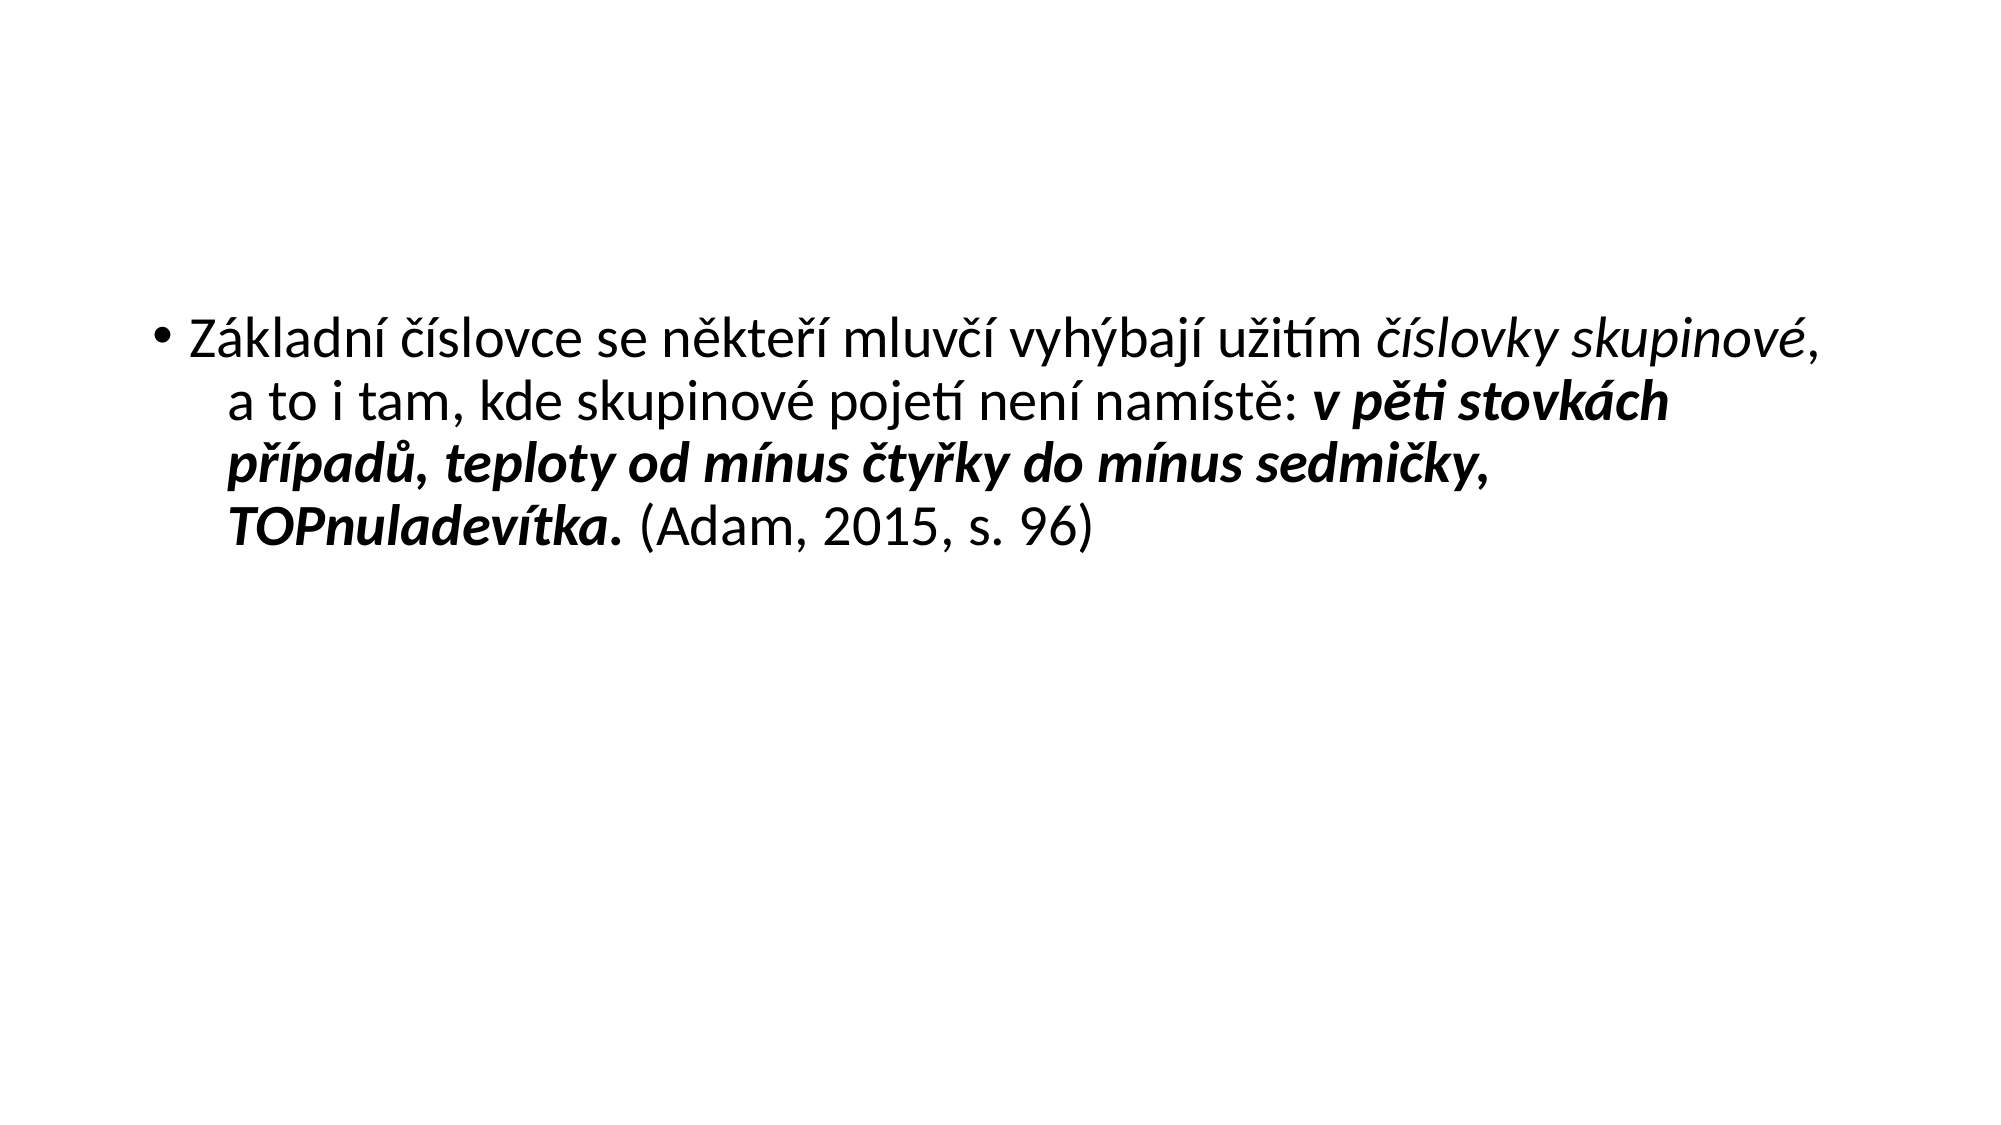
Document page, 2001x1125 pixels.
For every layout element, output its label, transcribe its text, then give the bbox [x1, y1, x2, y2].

list Základní číslovce se někteří mluvčí vyhýbají užitím číslovky skupinové, a to i tam, kde skupinové pojetí není namístě: v pěti stovkách případů, teploty od mínus čtyřky do mínus sedmičky, TOPnuladevítka. (Adam, 2015, s. 96) [137, 299, 1863, 1014]
